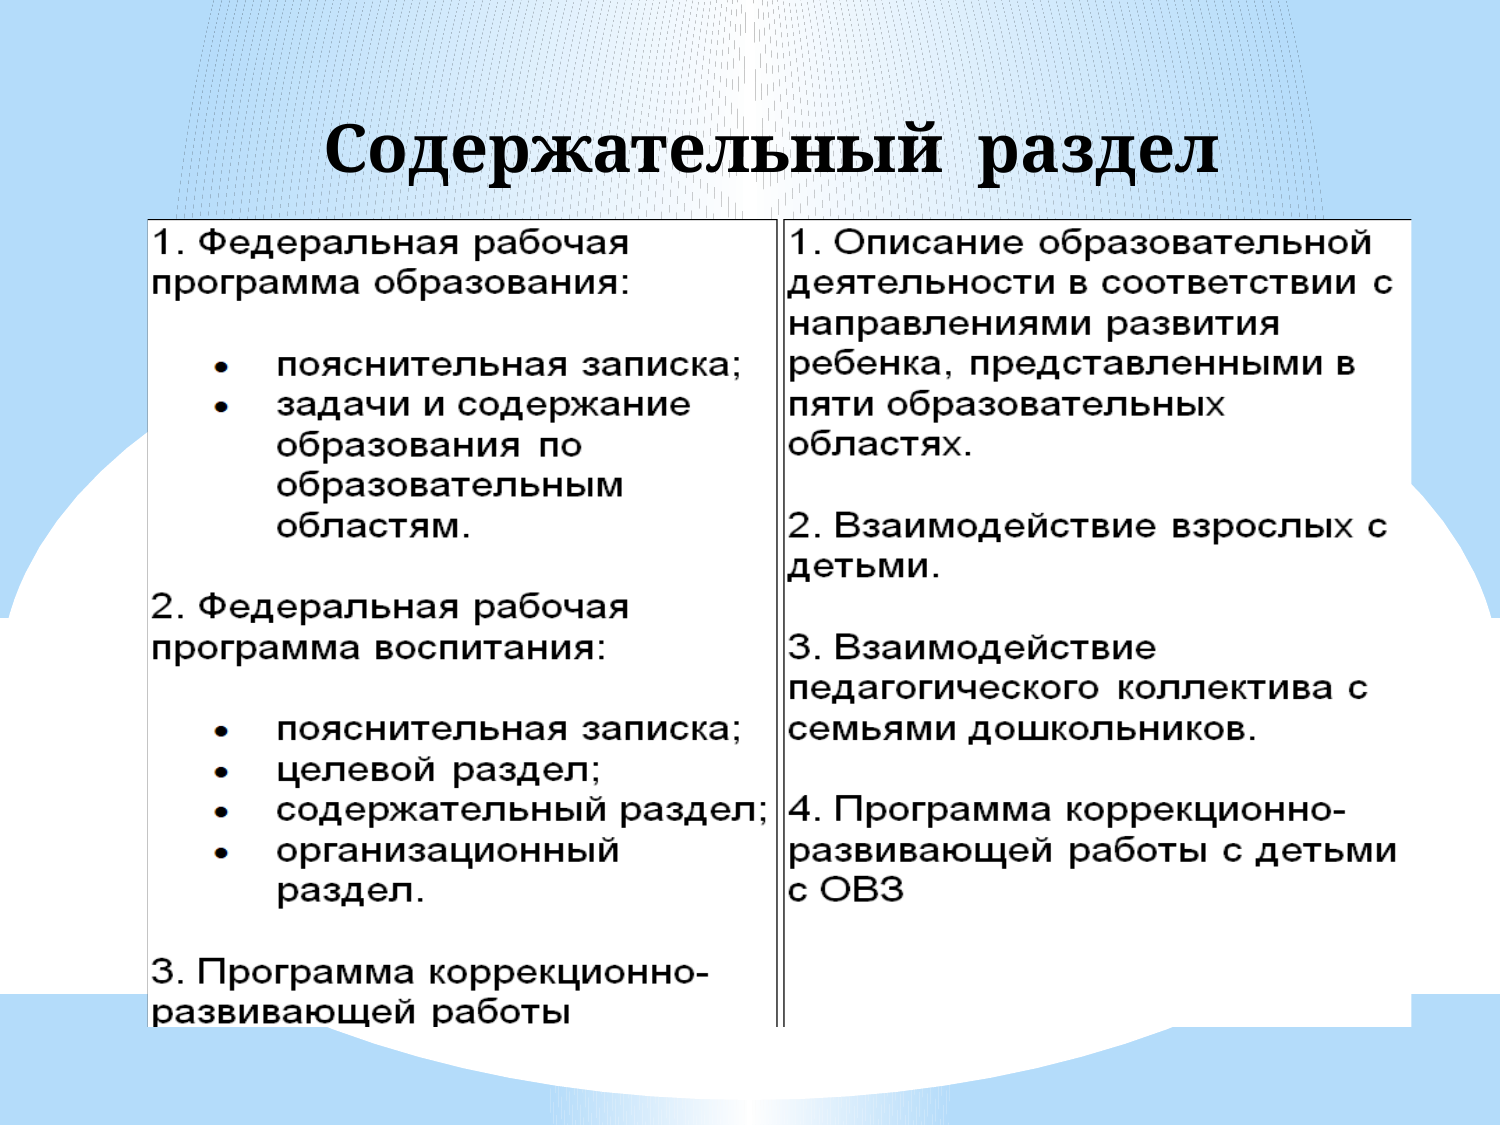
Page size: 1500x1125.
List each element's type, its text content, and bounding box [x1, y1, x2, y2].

text_box Содержательный раздел [308, 98, 1235, 194]
picture [147, 219, 1412, 1027]
